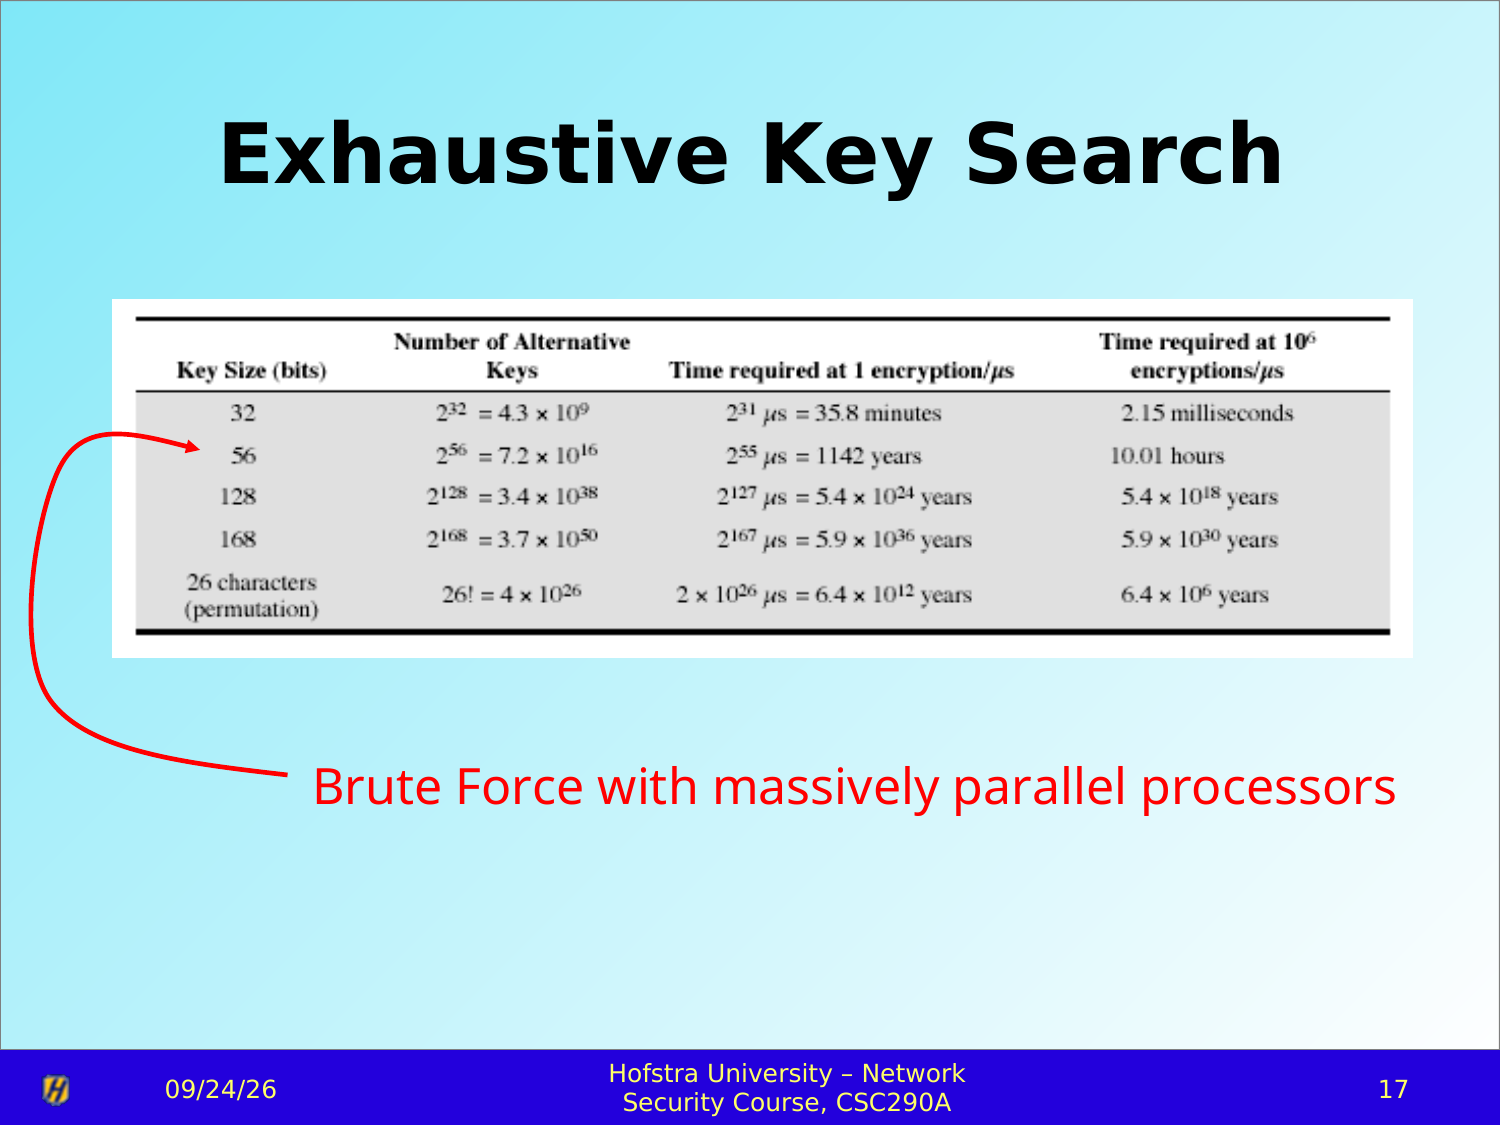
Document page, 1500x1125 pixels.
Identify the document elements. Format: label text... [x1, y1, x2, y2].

picture [37, 1072, 76, 1110]
picture [112, 299, 1413, 658]
text_box Brute Force with massively parallel processors [297, 742, 1413, 827]
title Exhaustive Key Search [112, 98, 1391, 212]
